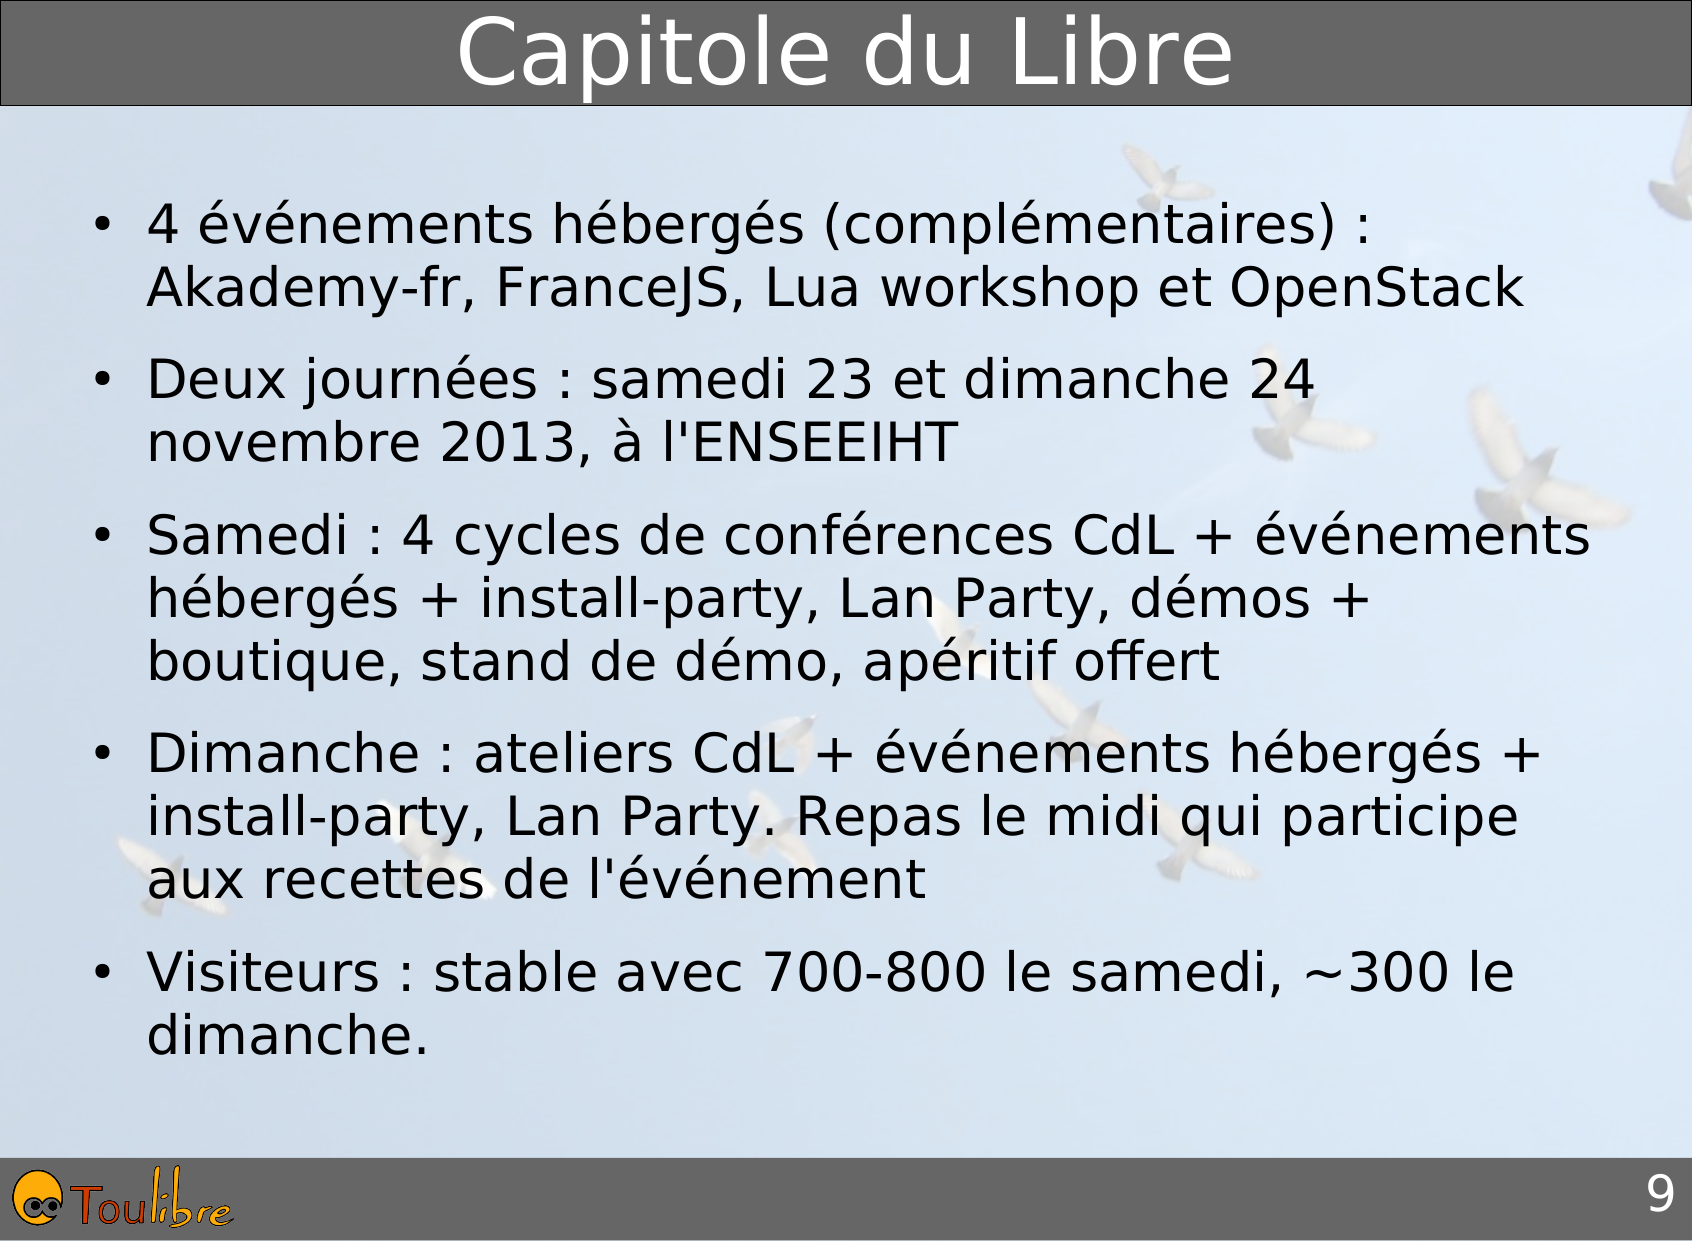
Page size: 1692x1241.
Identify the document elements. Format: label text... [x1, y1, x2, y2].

title Capitole du Libre [0, 0, 1692, 107]
picture [12, 1165, 234, 1228]
list 4 événements hébergés (complémentaires) : Akademy-fr, FranceJS, Lua workshop et OpenStack Deux journées : samedi 23 et dimanche 24 novembre 2013, à l'ENSEEIHT Samedi : 4 cycles de conférences CdL + événements hébergés + install-party, Lan Party, démos + boutique, stand de démo, apéritif offert Dimanche : ateliers CdL + événements hébergés + install-party, Lan Party. Repas le midi qui participe aux recettes de l'événement Visiteurs : stable avec 700-800 le samedi, ~300 le dimanche. [75, 192, 1598, 1161]
